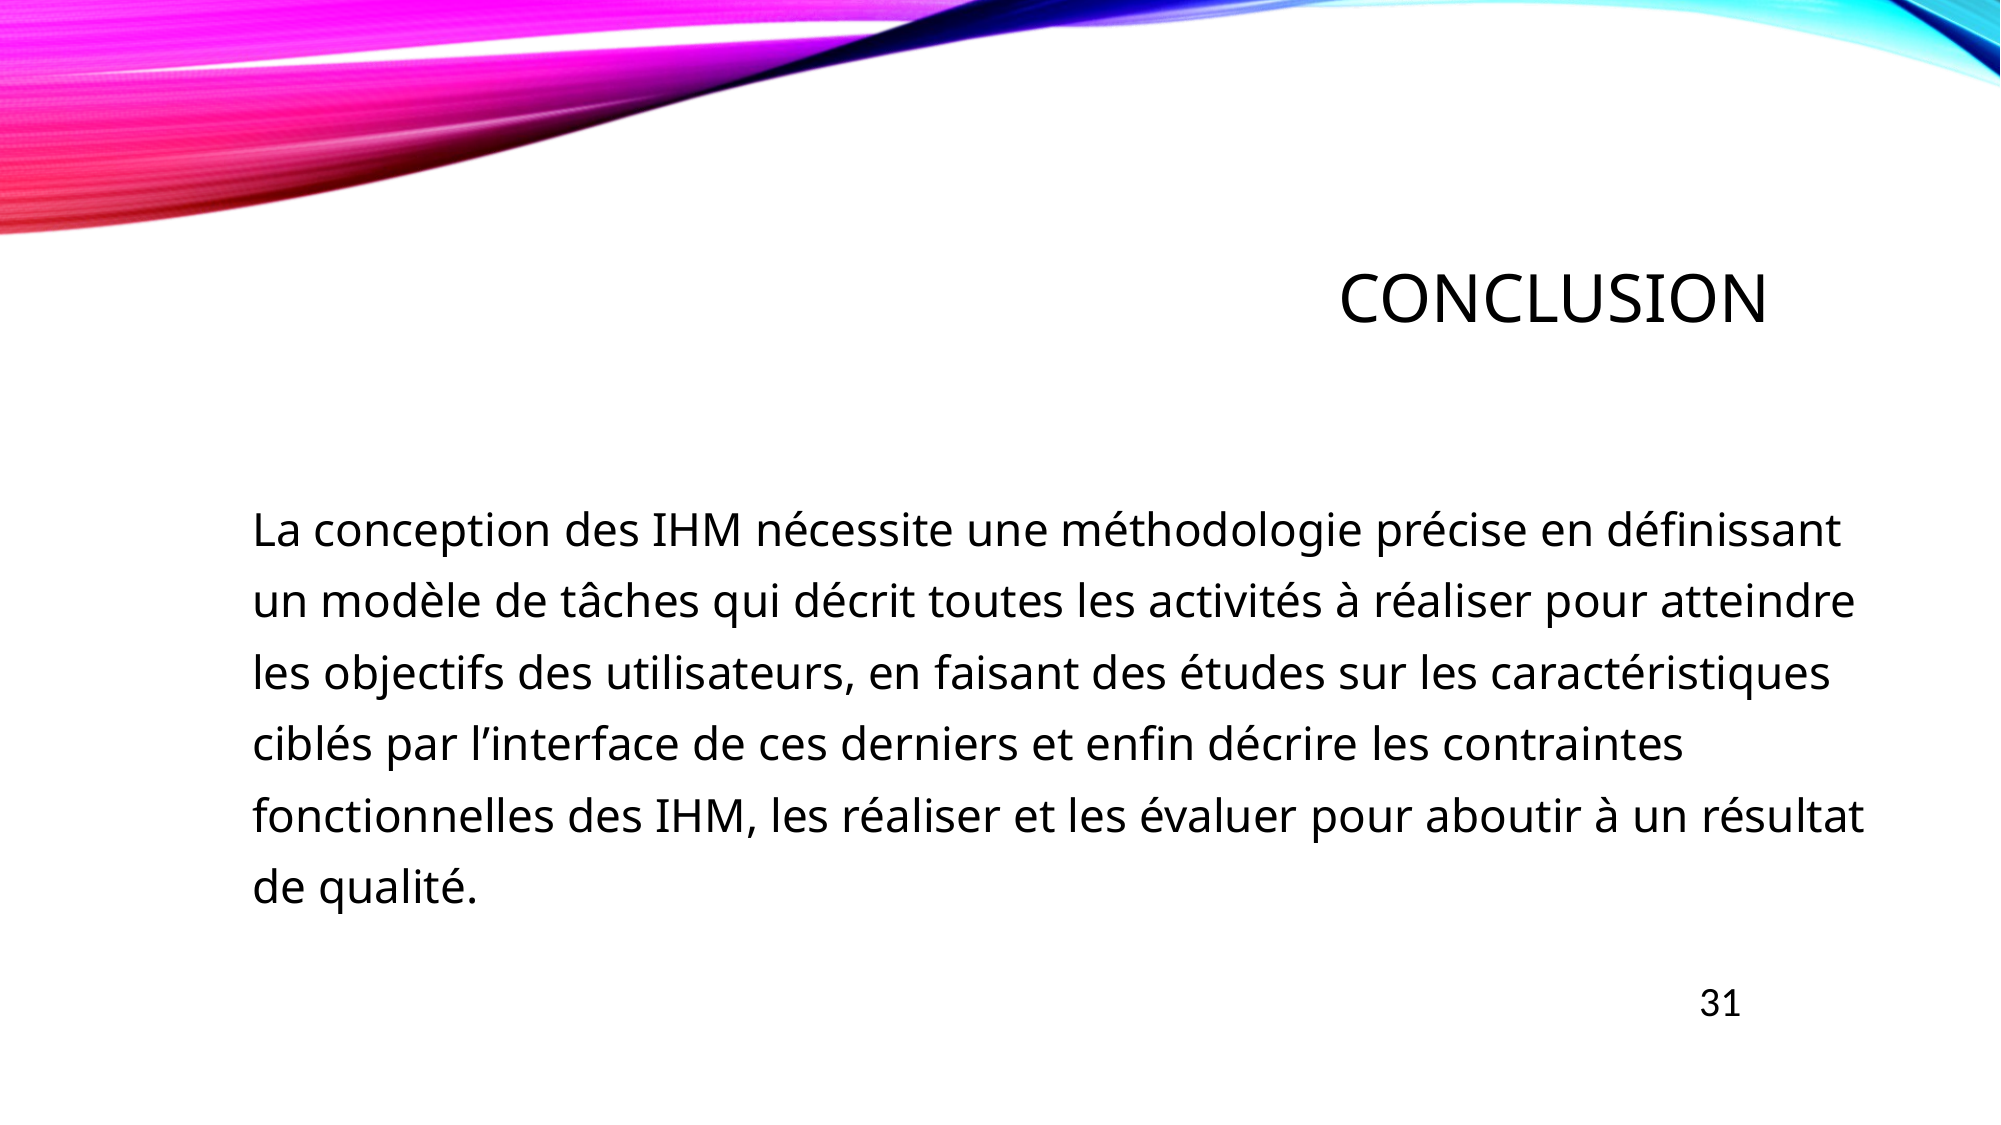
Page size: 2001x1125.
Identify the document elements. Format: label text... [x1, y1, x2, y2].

list La conception des IHM nécessite une méthodologie précise en définissant un modèle de tâches qui décrit toutes les activités à réaliser pour atteindre les objectifs des utilisateurs, en faisant des études sur les caractéristiques ciblés par l’interface de ces derniers et enfin décrire les contraintes fonctionnelles des IHM, les réaliser et les évaluer pour aboutir à un résultat de qualité. [237, 476, 1900, 939]
text_box <numéro> [1684, 967, 1775, 1030]
picture [0, 0, 2000, 237]
text_box CONCLUSION [1323, 248, 1933, 344]
